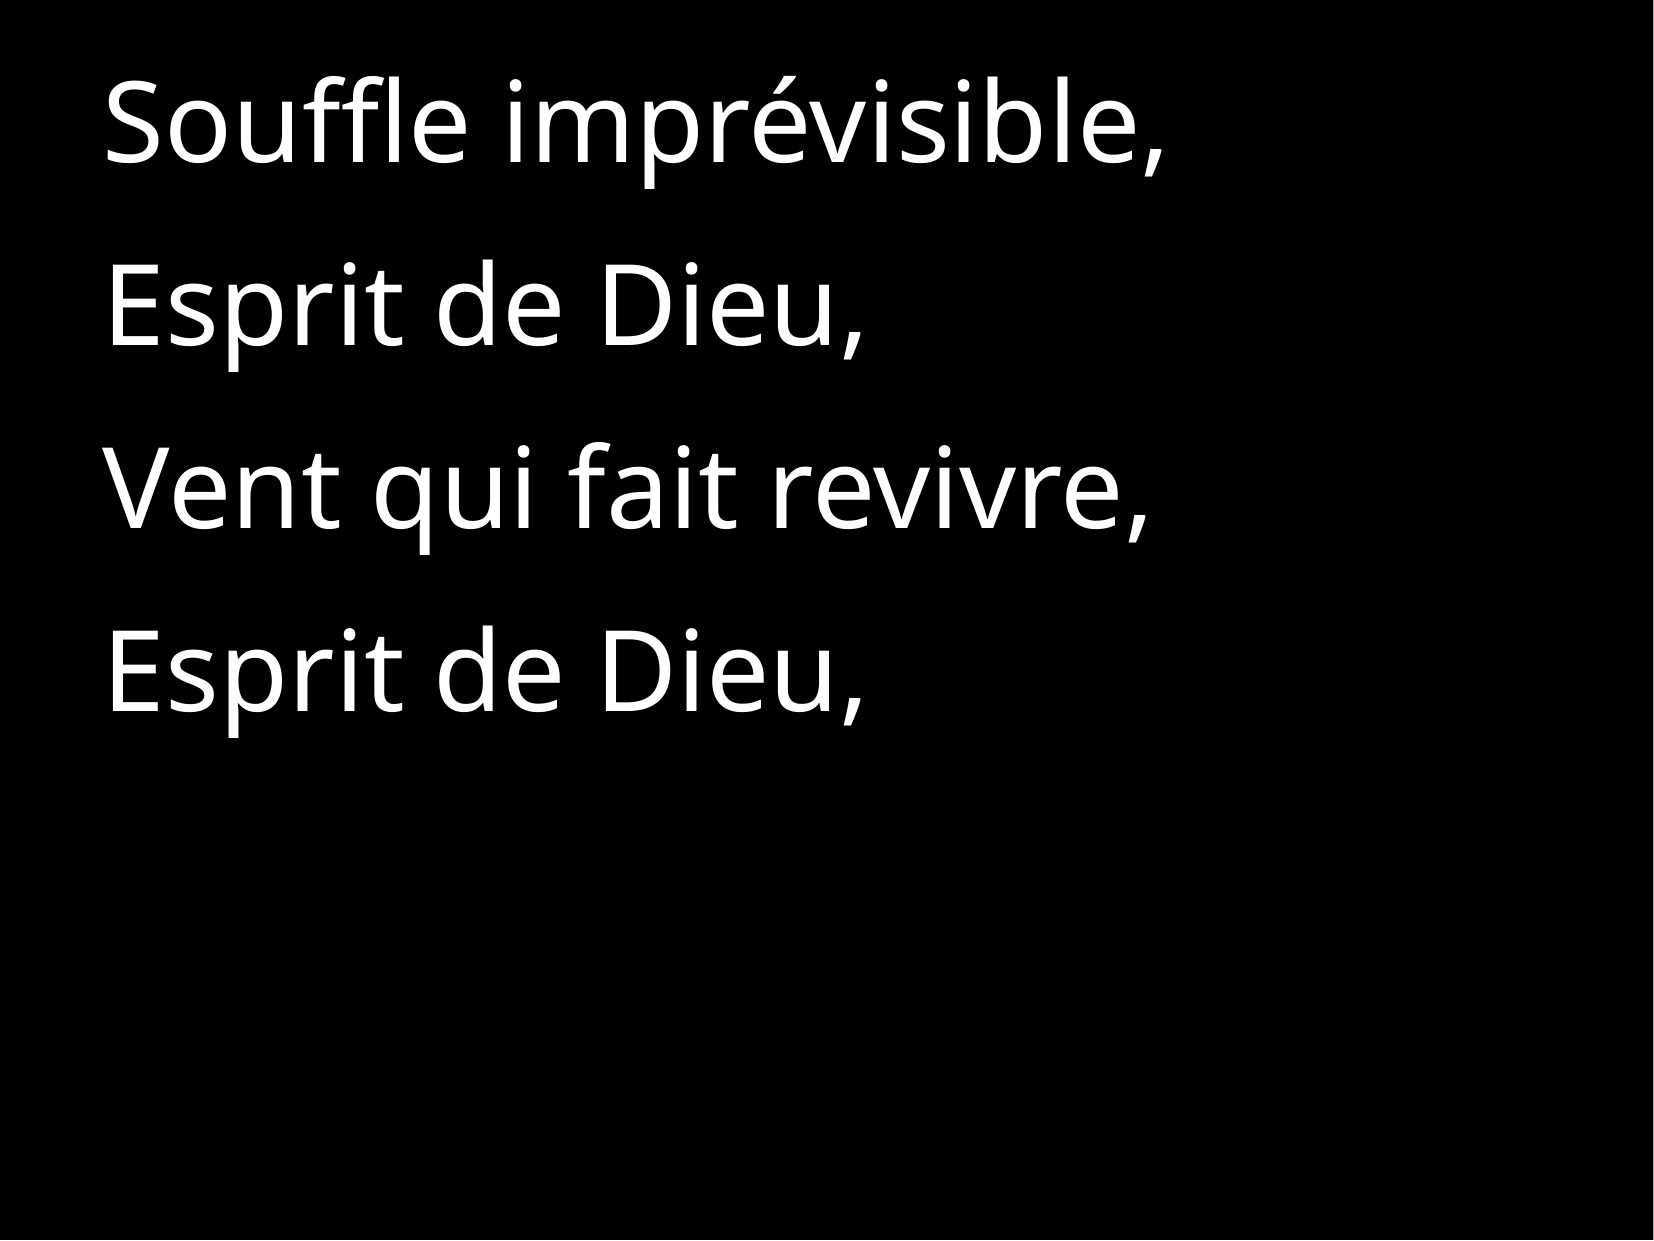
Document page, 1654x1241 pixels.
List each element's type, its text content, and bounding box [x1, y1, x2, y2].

list Souffle imprévisible, Esprit de Dieu, Vent qui fait revivre, Esprit de Dieu, [32, 42, 1490, 1132]
